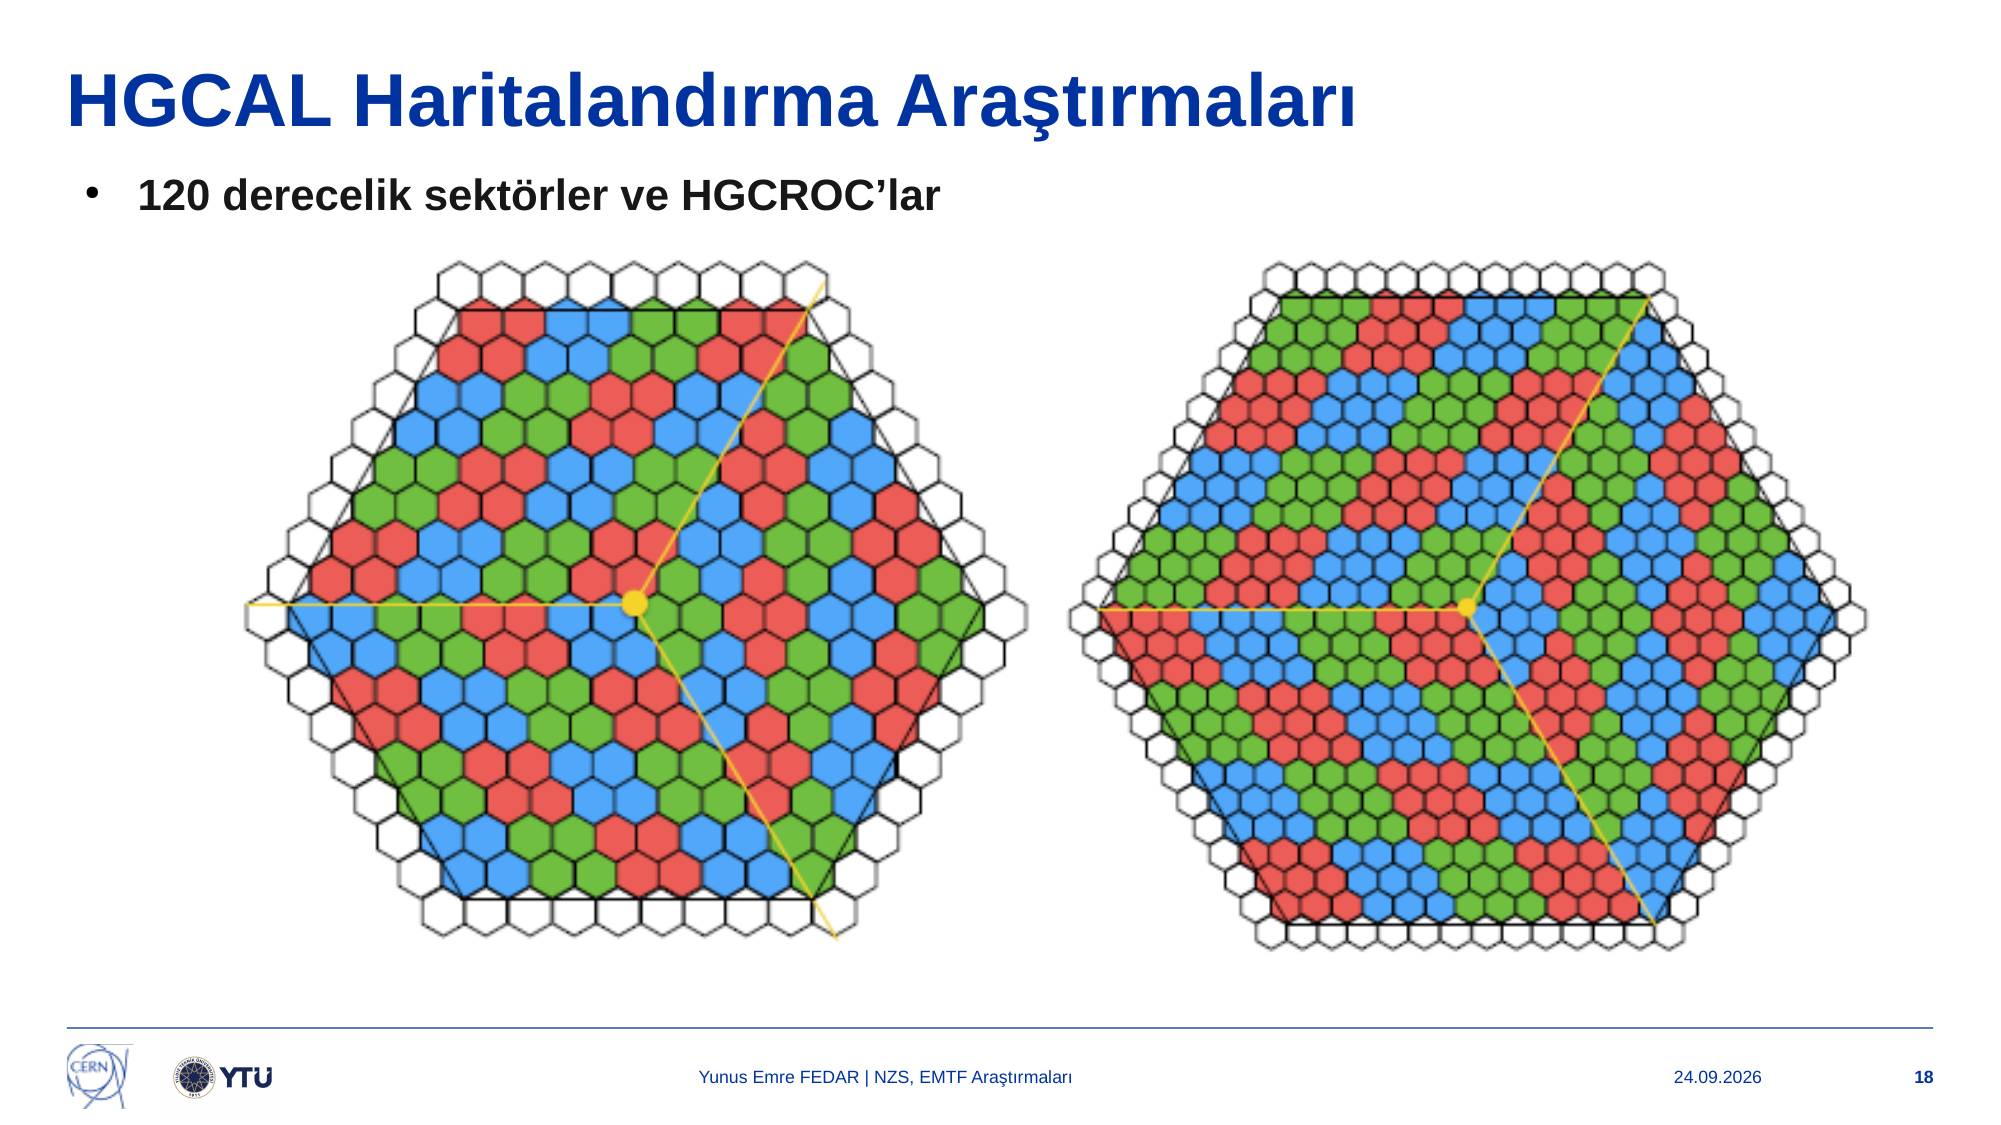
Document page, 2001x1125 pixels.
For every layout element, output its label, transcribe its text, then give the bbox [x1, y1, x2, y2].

picture [163, 1033, 282, 1123]
picture [222, 236, 1890, 975]
list 120 derecelik sektörler ve HGCROC’lar [66, 172, 1933, 709]
slide_number 24.12.2024 [1496, 1046, 1762, 1107]
title HGCAL Haritalandırma Araştırmaları [66, 61, 1933, 172]
text_box Yunus Emre FEDAR | NZS, EMTF Araştırmaları [698, 1046, 1402, 1107]
slide_number <number> [1822, 1046, 1934, 1107]
